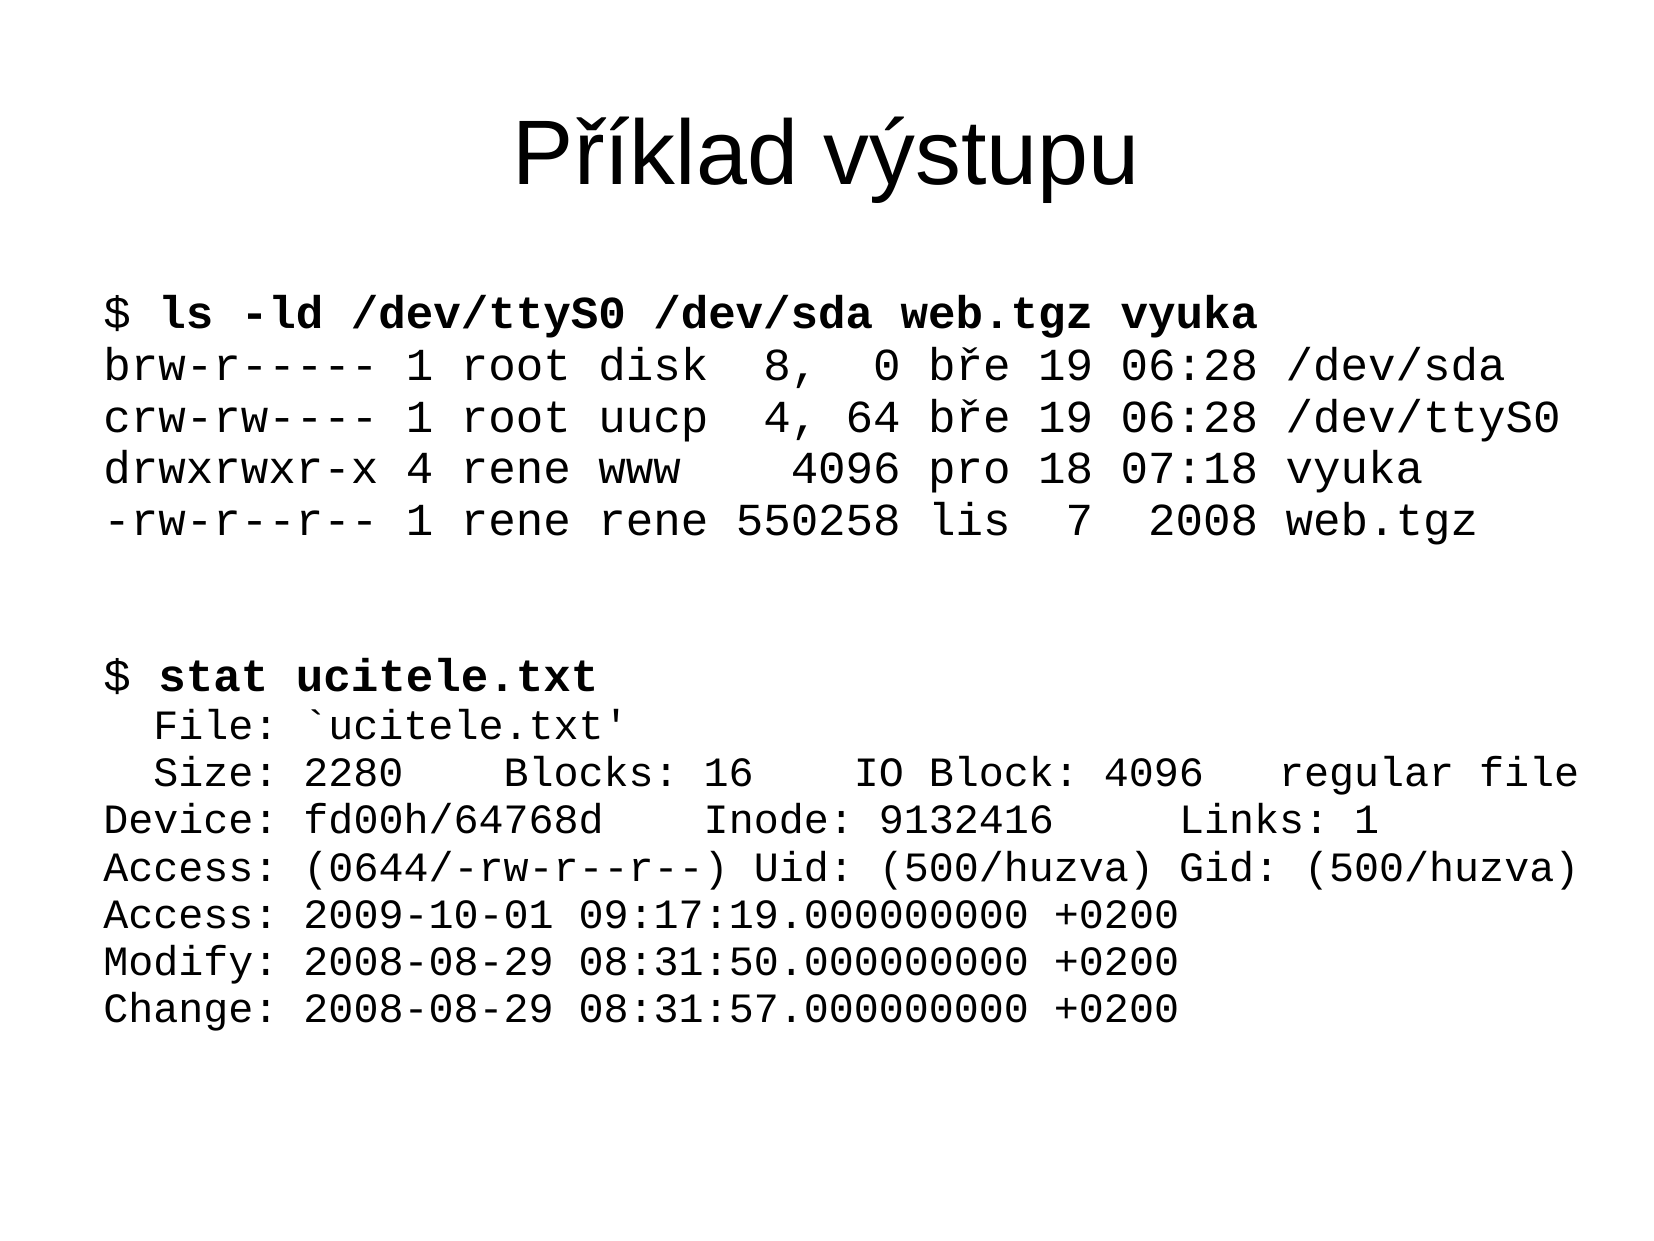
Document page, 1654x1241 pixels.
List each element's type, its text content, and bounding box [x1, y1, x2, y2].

text_box $ ls -ld /dev/ttyS0 /dev/sda web.tgz vyuka brw-r----- 1 root disk 8, 0 bře 19 06:28 /dev/sda crw-rw---- 1 root uucp 4, 64 bře 19 06:28 /dev/ttyS0 drwxrwxr-x 4 rene www 4096 pro 18 07:18 vyuka -rw-r--r-- 1 rene rene 550258 lis 7 2008 web.tgz $ stat ucitele.txt File: `ucitele.txt' Size: 2280 Blocks: 16 IO Block: 4096 regular file Device: fd00h/64768d Inode: 9132416 Links: 1 Access: (0644/-rw-r--r--) Uid: (500/huzva) Gid: (500/huzva) Access: 2009-10-01 09:17:19.000000000 +0200 Modify: 2008-08-29 08:31:50.000000000 +0200 Change: 2008-08-29 08:31:57.000000000 +0200 [88, 283, 1595, 1008]
title Příklad výstupu [82, 56, 1571, 250]
